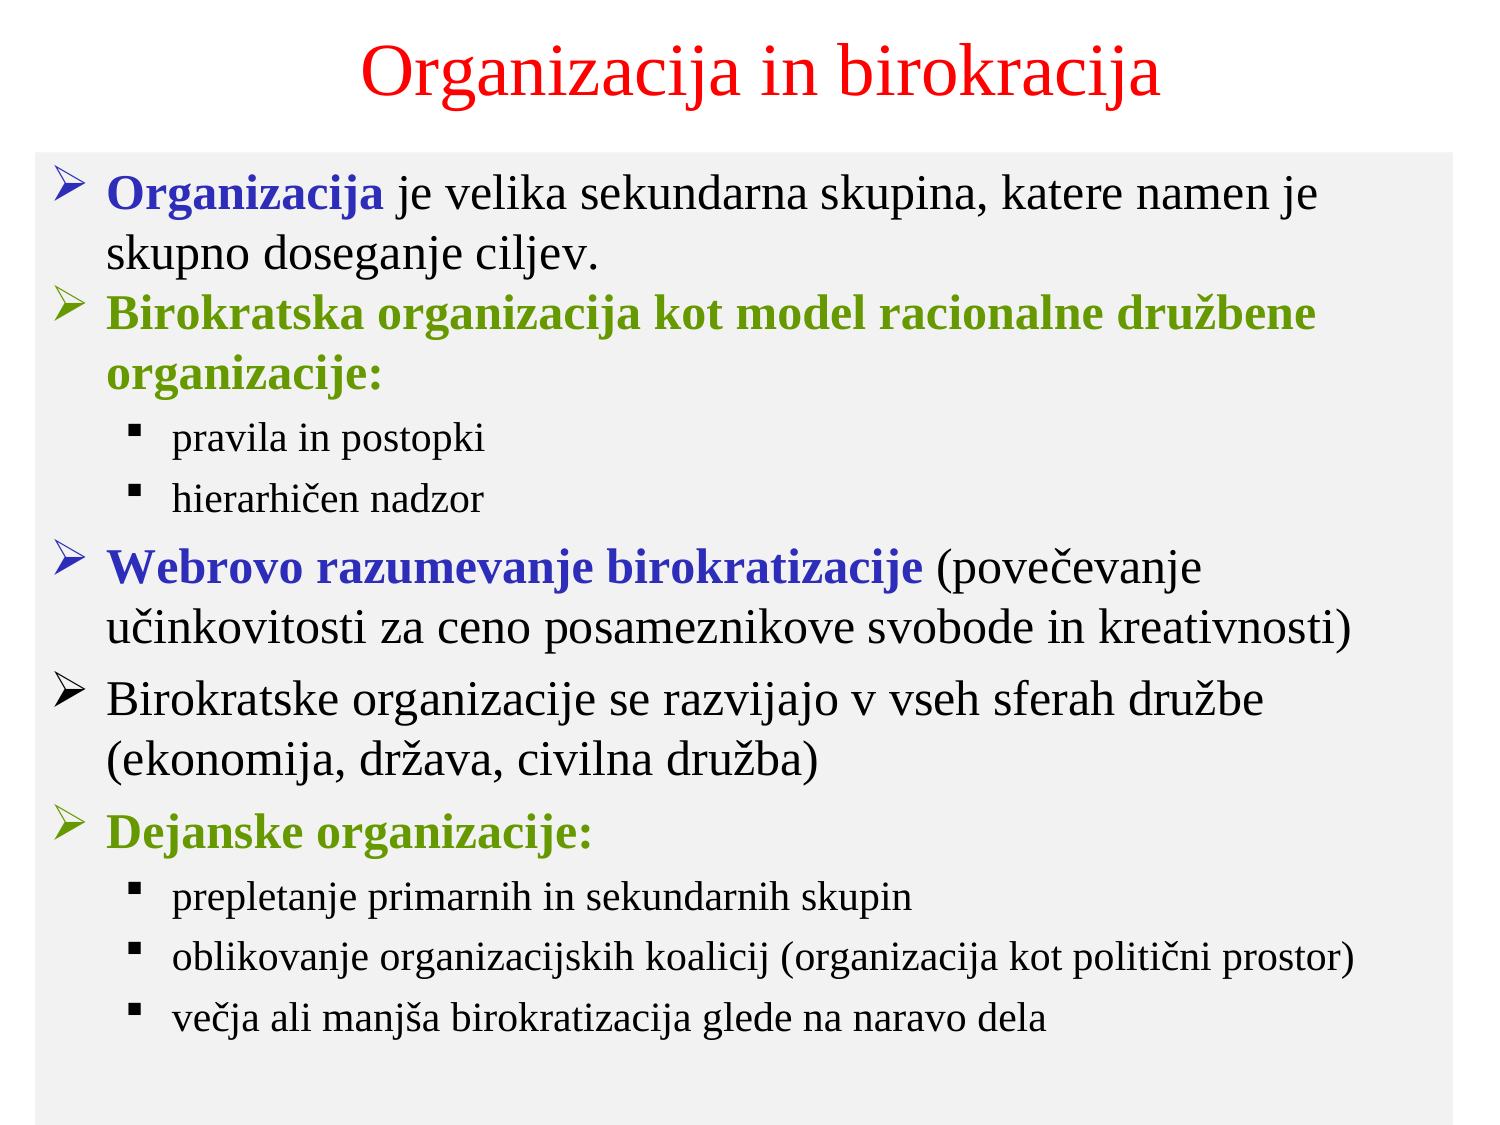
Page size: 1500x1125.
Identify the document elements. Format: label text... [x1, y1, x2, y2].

list Organizacija je velika sekundarna skupina, katere namen je skupno doseganje ciljev. Birokratska organizacija kot model racionalne družbene organizacije: pravila in postopki hierarhičen nadzor Webrovo razumevanje birokratizacije (povečevanje učinkovitosti za ceno posameznikove svobode in kreativnosti) Birokratske organizacije se razvijajo v vseh sferah družbe (ekonomija, država, civilna družba) Dejanske organizacije: prepletanje primarnih in sekundarnih skupin oblikovanje organizacijskih koalicij (organizacija kot politični prostor) večja ali manjša birokratizacija glede na naravo dela [35, 152, 1453, 1125]
title Organizacija in birokracija [58, 0, 1465, 132]
